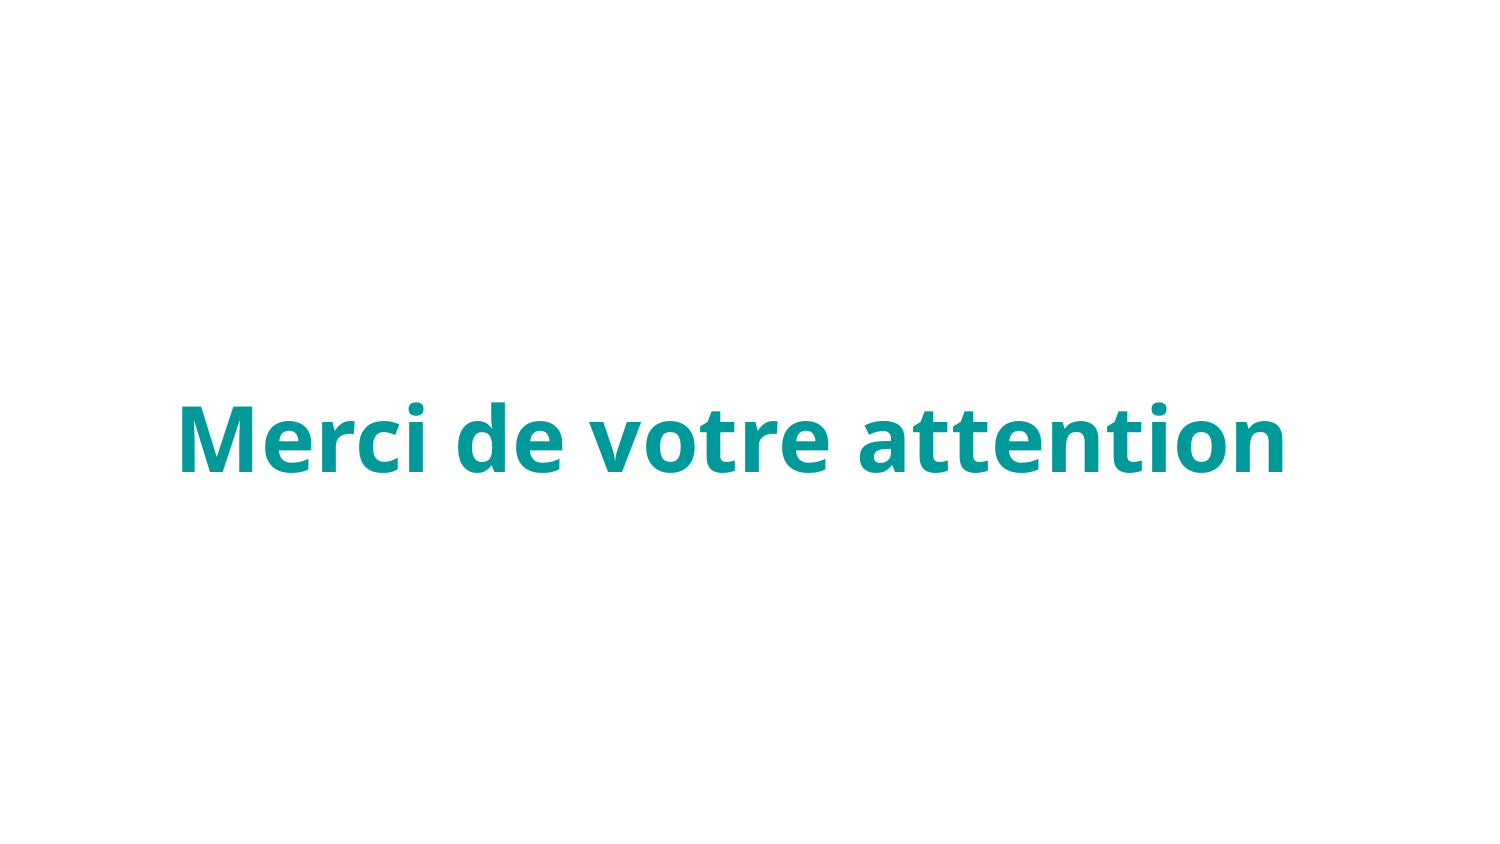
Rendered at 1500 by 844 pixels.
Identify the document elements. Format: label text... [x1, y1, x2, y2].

text_box Merci de votre attention [97, 354, 1392, 518]
